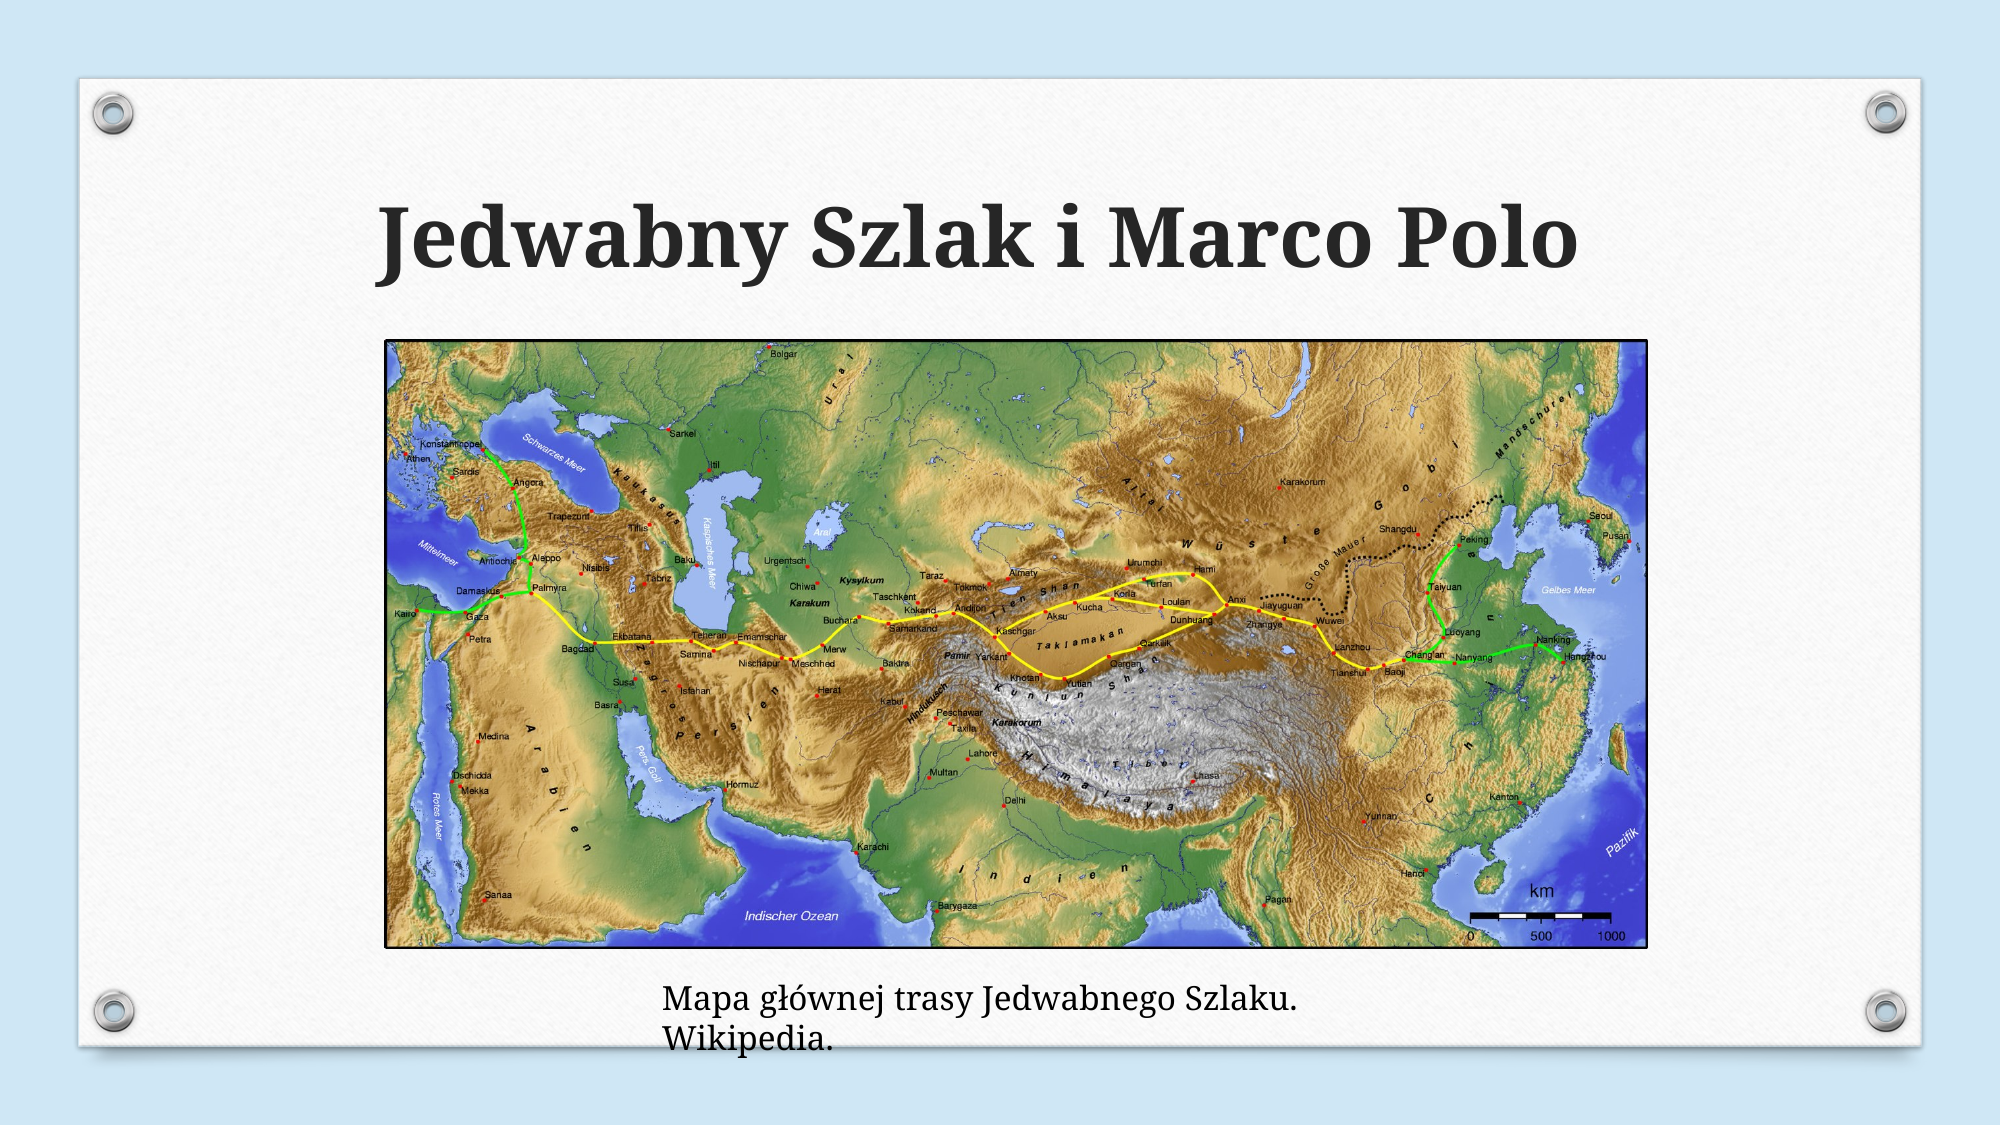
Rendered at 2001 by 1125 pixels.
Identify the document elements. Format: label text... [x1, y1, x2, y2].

picture [0, 0, 2000, 1125]
text_box Mapa głównej trasy Jedwabnego Szlaku. Wikipedia. [647, 609, 1386, 1065]
title Jedwabny Szlak i Marco Polo [215, 177, 1743, 330]
